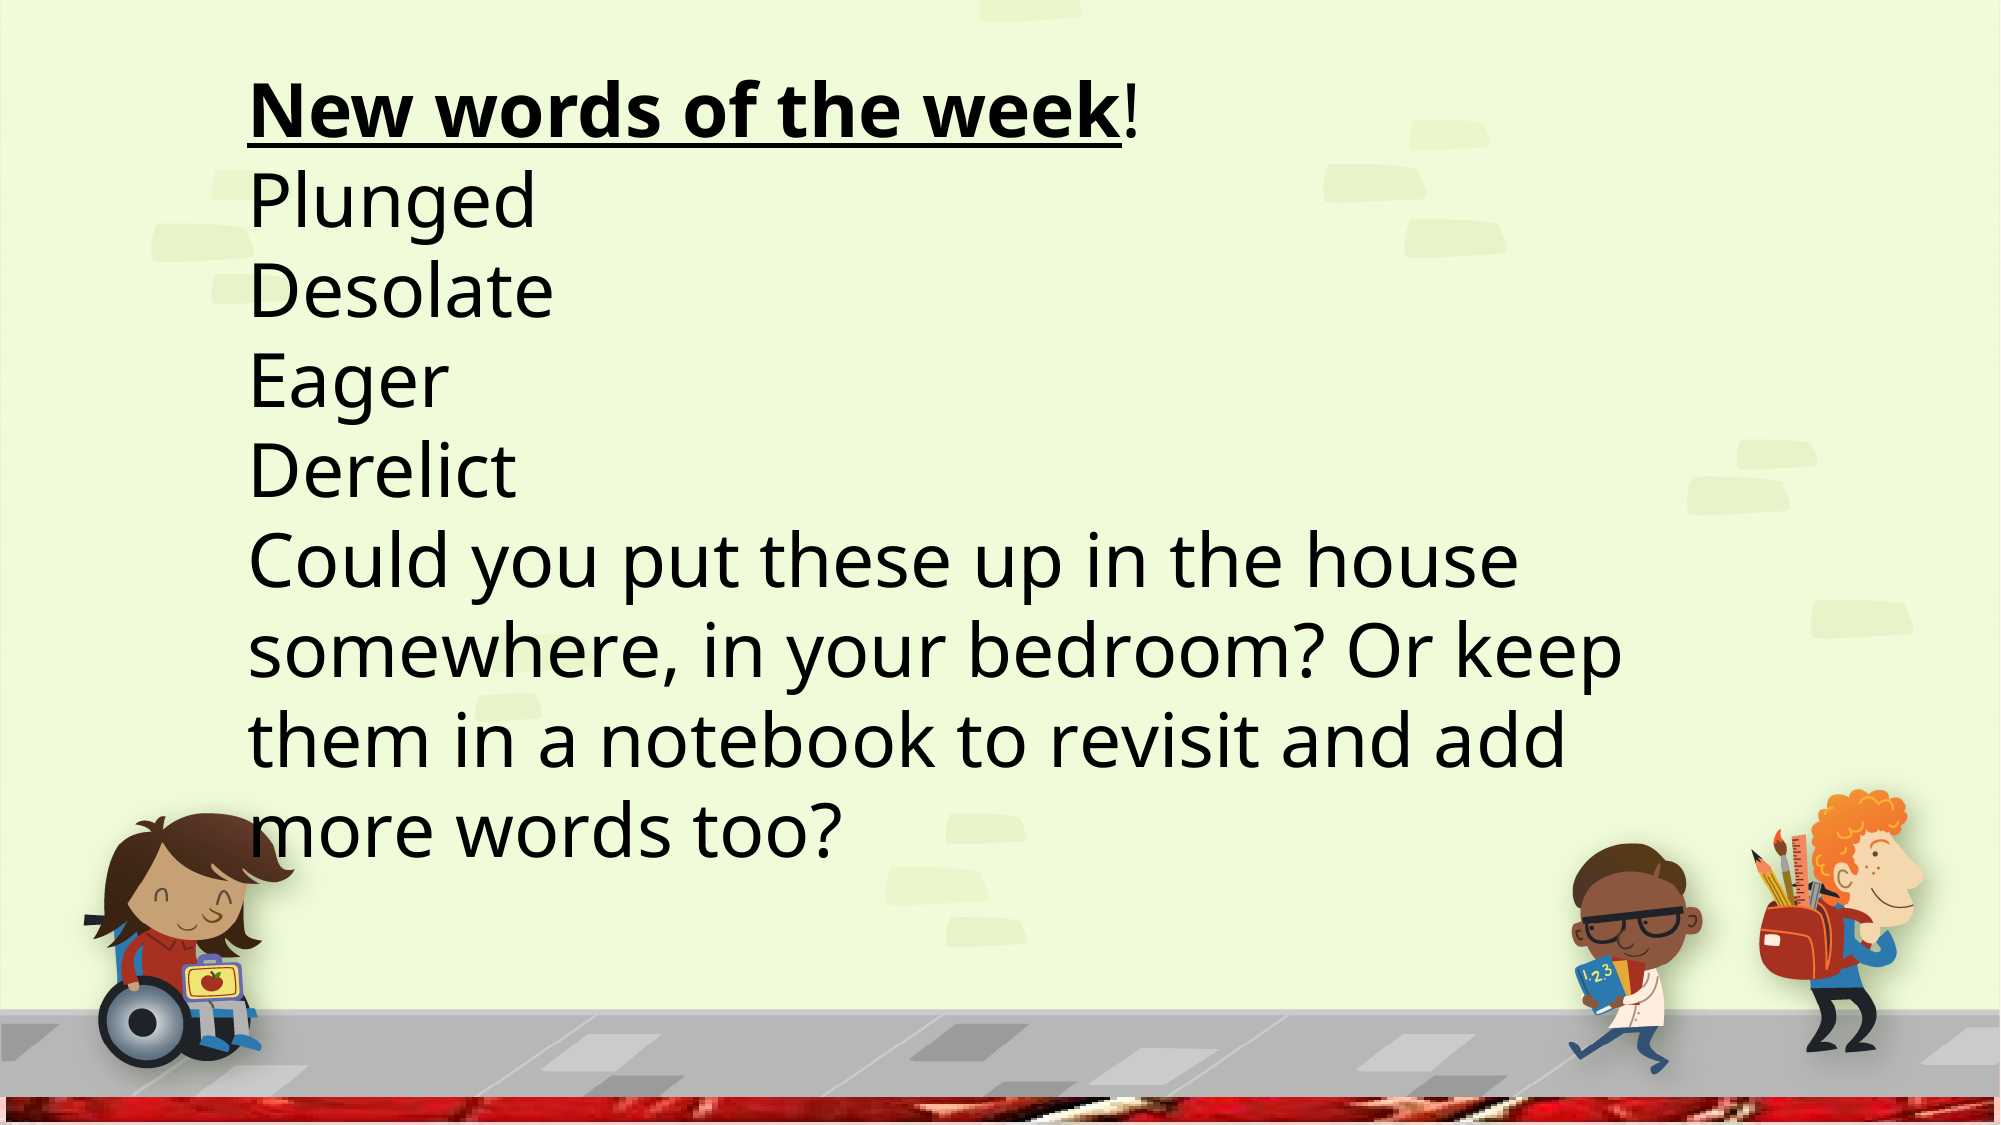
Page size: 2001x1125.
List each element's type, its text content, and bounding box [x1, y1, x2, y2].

text_box New words of the week! Plunged Desolate Eager Derelict Could you put these up in the house somewhere, in your bedroom? Or keep them in a notebook to revisit and add more words too? [232, 54, 1721, 888]
